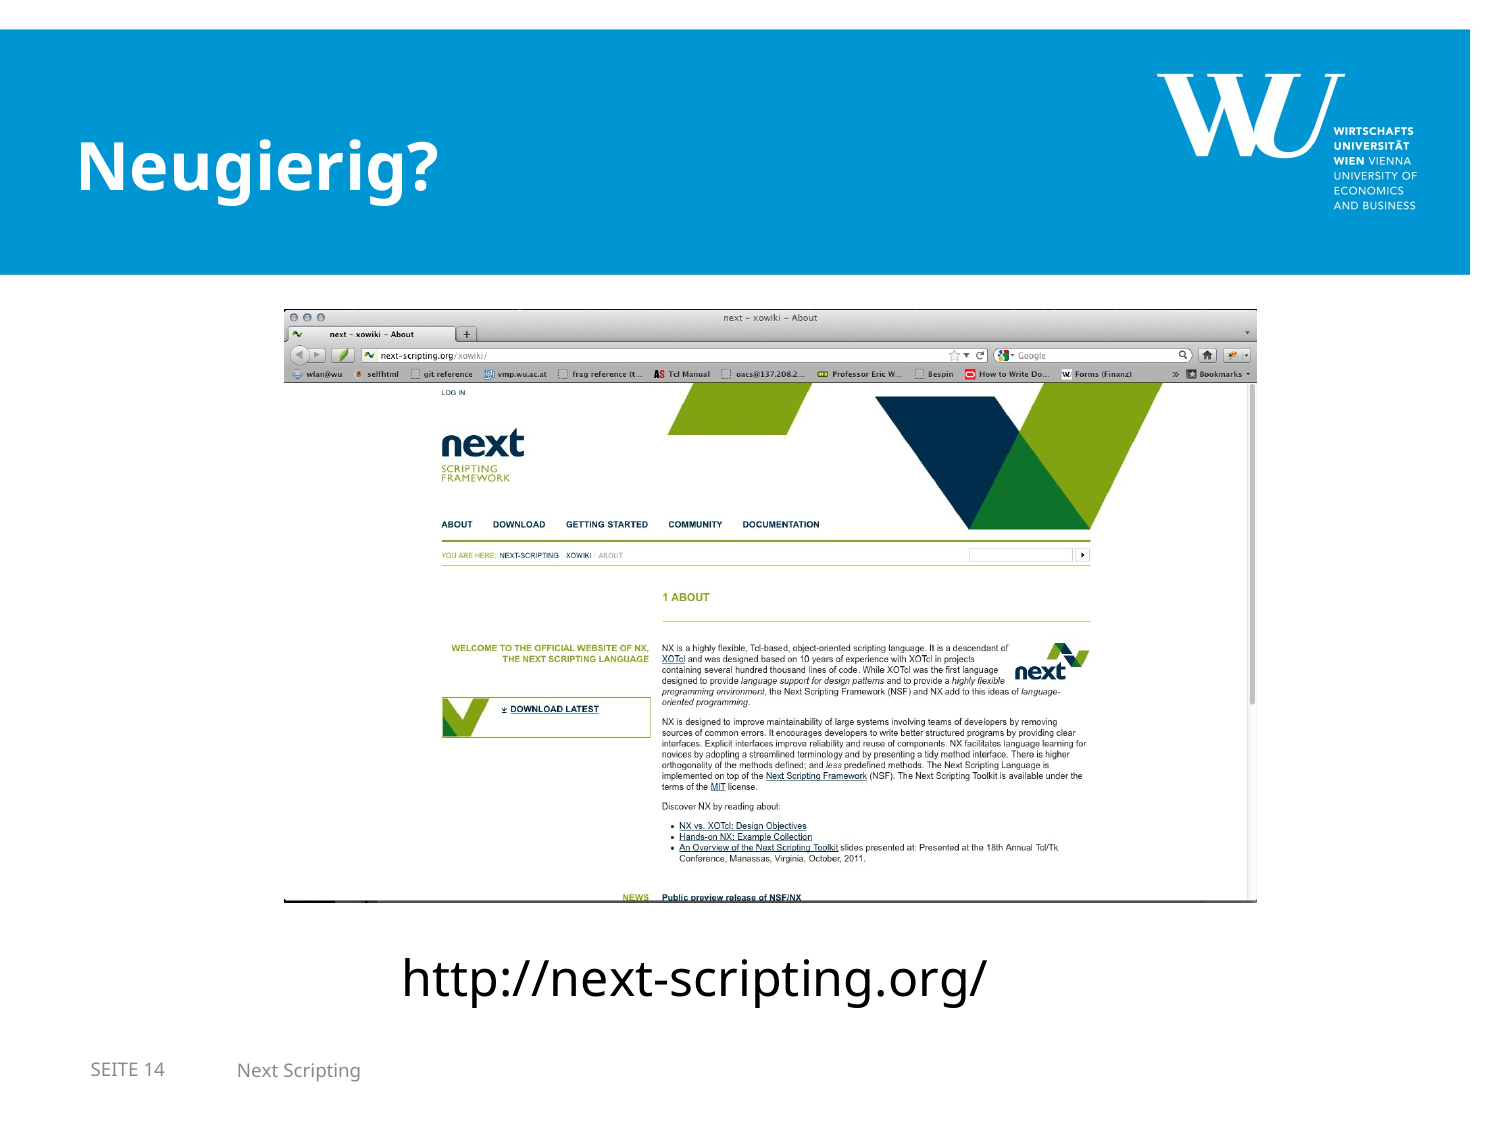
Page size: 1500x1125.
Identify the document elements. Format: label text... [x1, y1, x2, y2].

picture [0, 0, 1500, 1125]
picture [1346, 157, 1354, 164]
text_box http://next-scripting.org/ [386, 938, 1058, 1014]
picture [1350, 127, 1361, 134]
text_box SEITE <number> [75, 1040, 223, 1101]
picture [1374, 188, 1385, 193]
picture [1335, 158, 1343, 164]
picture [1363, 128, 1372, 135]
title Neugierig? [75, 70, 1105, 259]
picture [1343, 143, 1353, 149]
picture [1158, 74, 1344, 158]
picture [1335, 128, 1343, 134]
text_box Next Scripting [223, 1040, 751, 1101]
